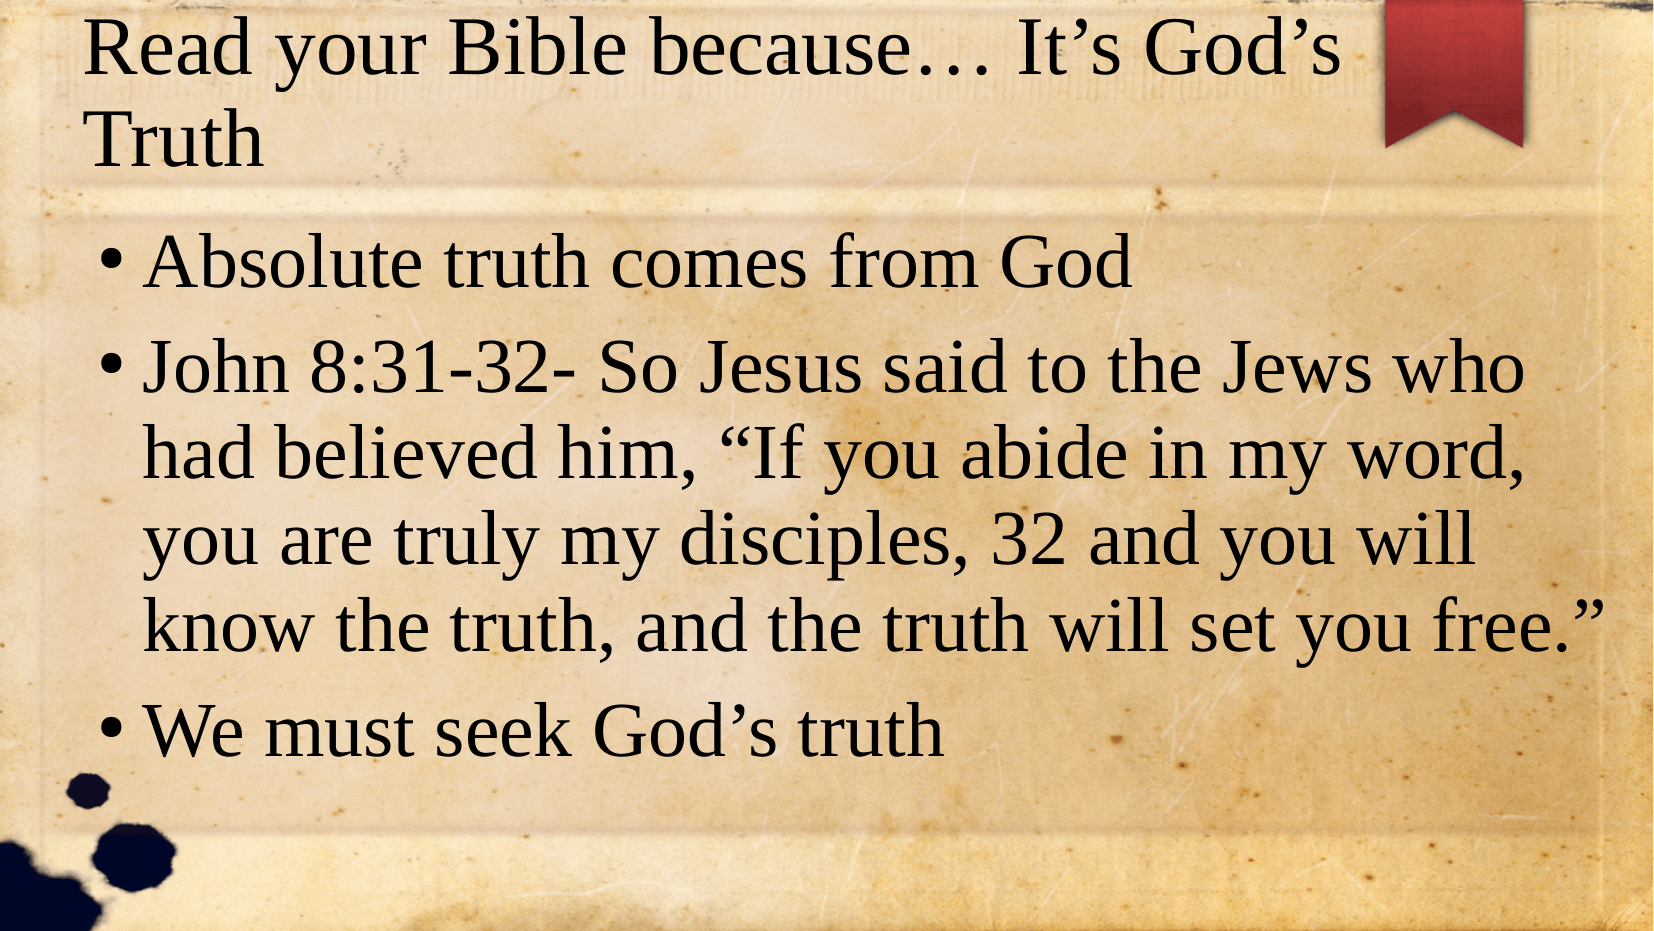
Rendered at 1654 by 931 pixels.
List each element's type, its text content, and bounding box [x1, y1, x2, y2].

title Read your Bible because… It’s God’s Truth [82, 0, 1388, 185]
list Absolute truth comes from God John 8:31-32- So Jesus said to the Jews who had believed him, “If you abide in my word, you are truly my disciples, 32 and you will know the truth, and the truth will set you free.” We must seek God’s truth [82, 217, 1613, 863]
picture [0, 0, 1654, 931]
